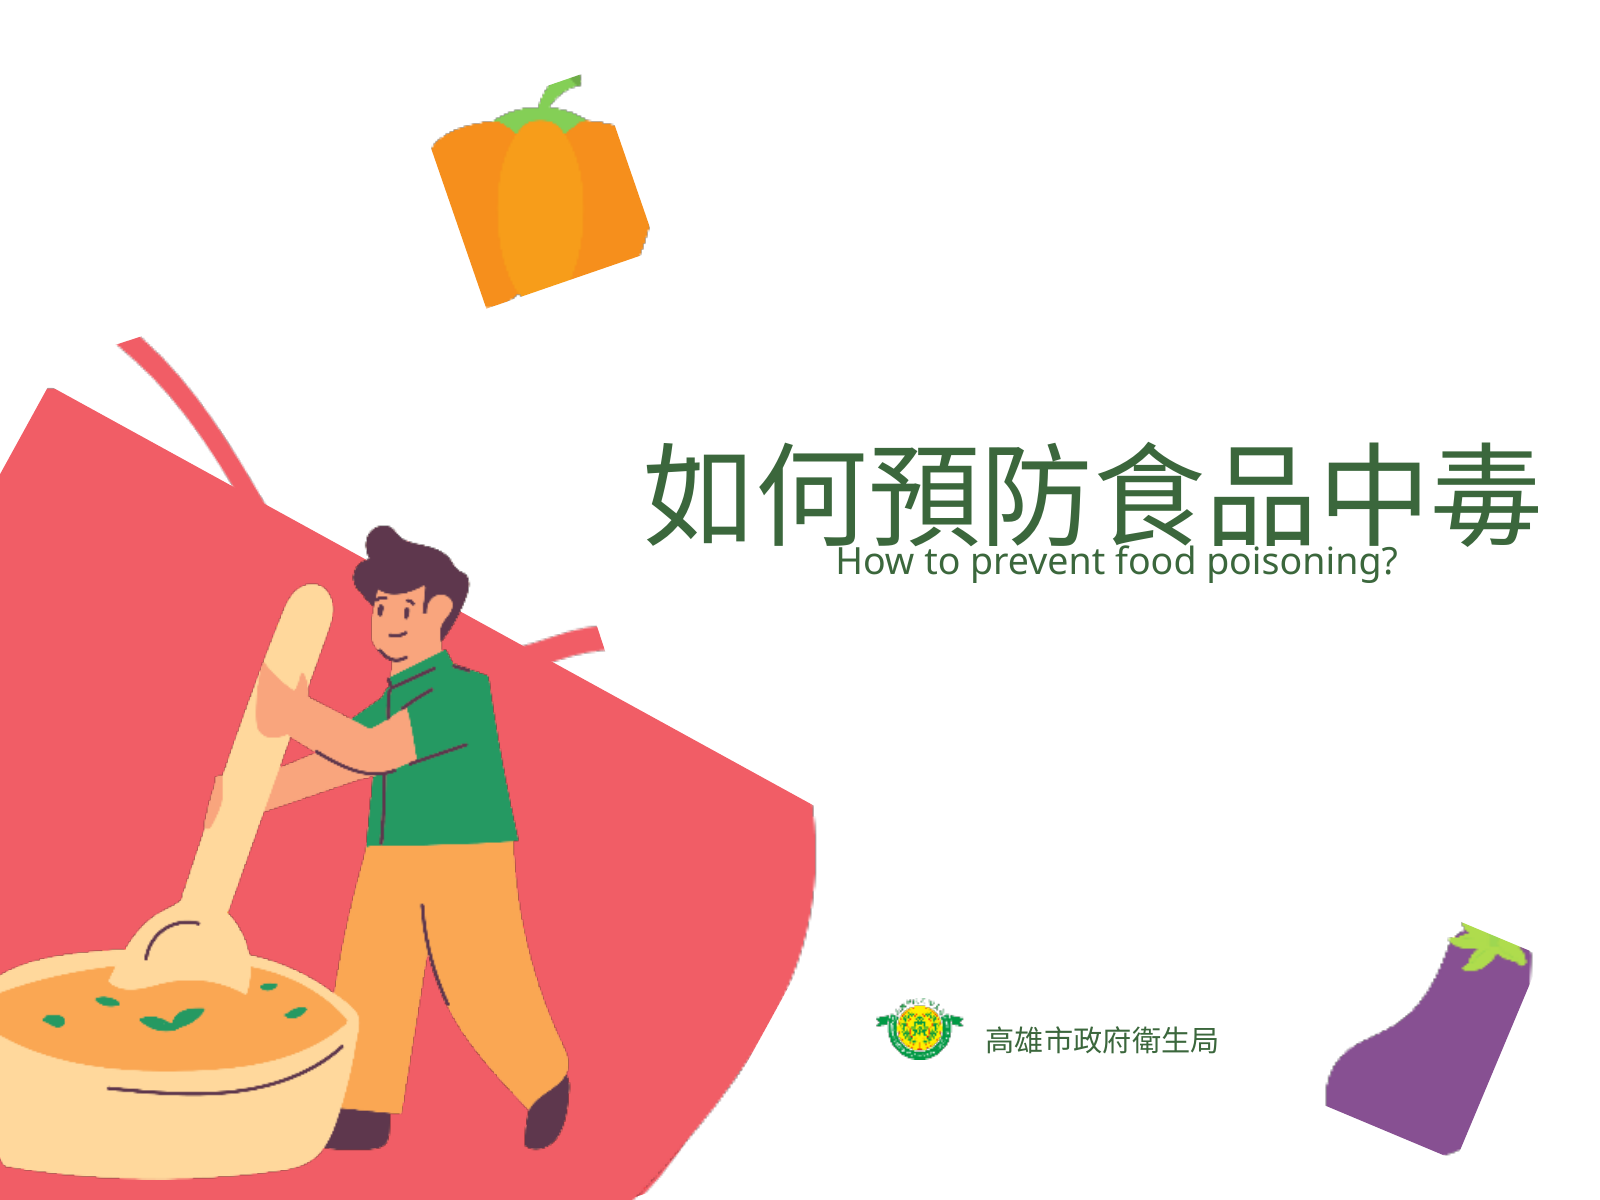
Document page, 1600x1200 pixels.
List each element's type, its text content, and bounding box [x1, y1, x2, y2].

text_box 高雄市政府衛生局 [979, 1004, 1226, 1053]
picture [875, 998, 965, 1060]
text_box [0, 69, 871, 1200]
text_box How to prevent food poisoning? [675, 529, 1560, 591]
text_box 如何預防食品中毒 [612, 357, 1575, 542]
text_box [1315, 897, 1542, 1161]
